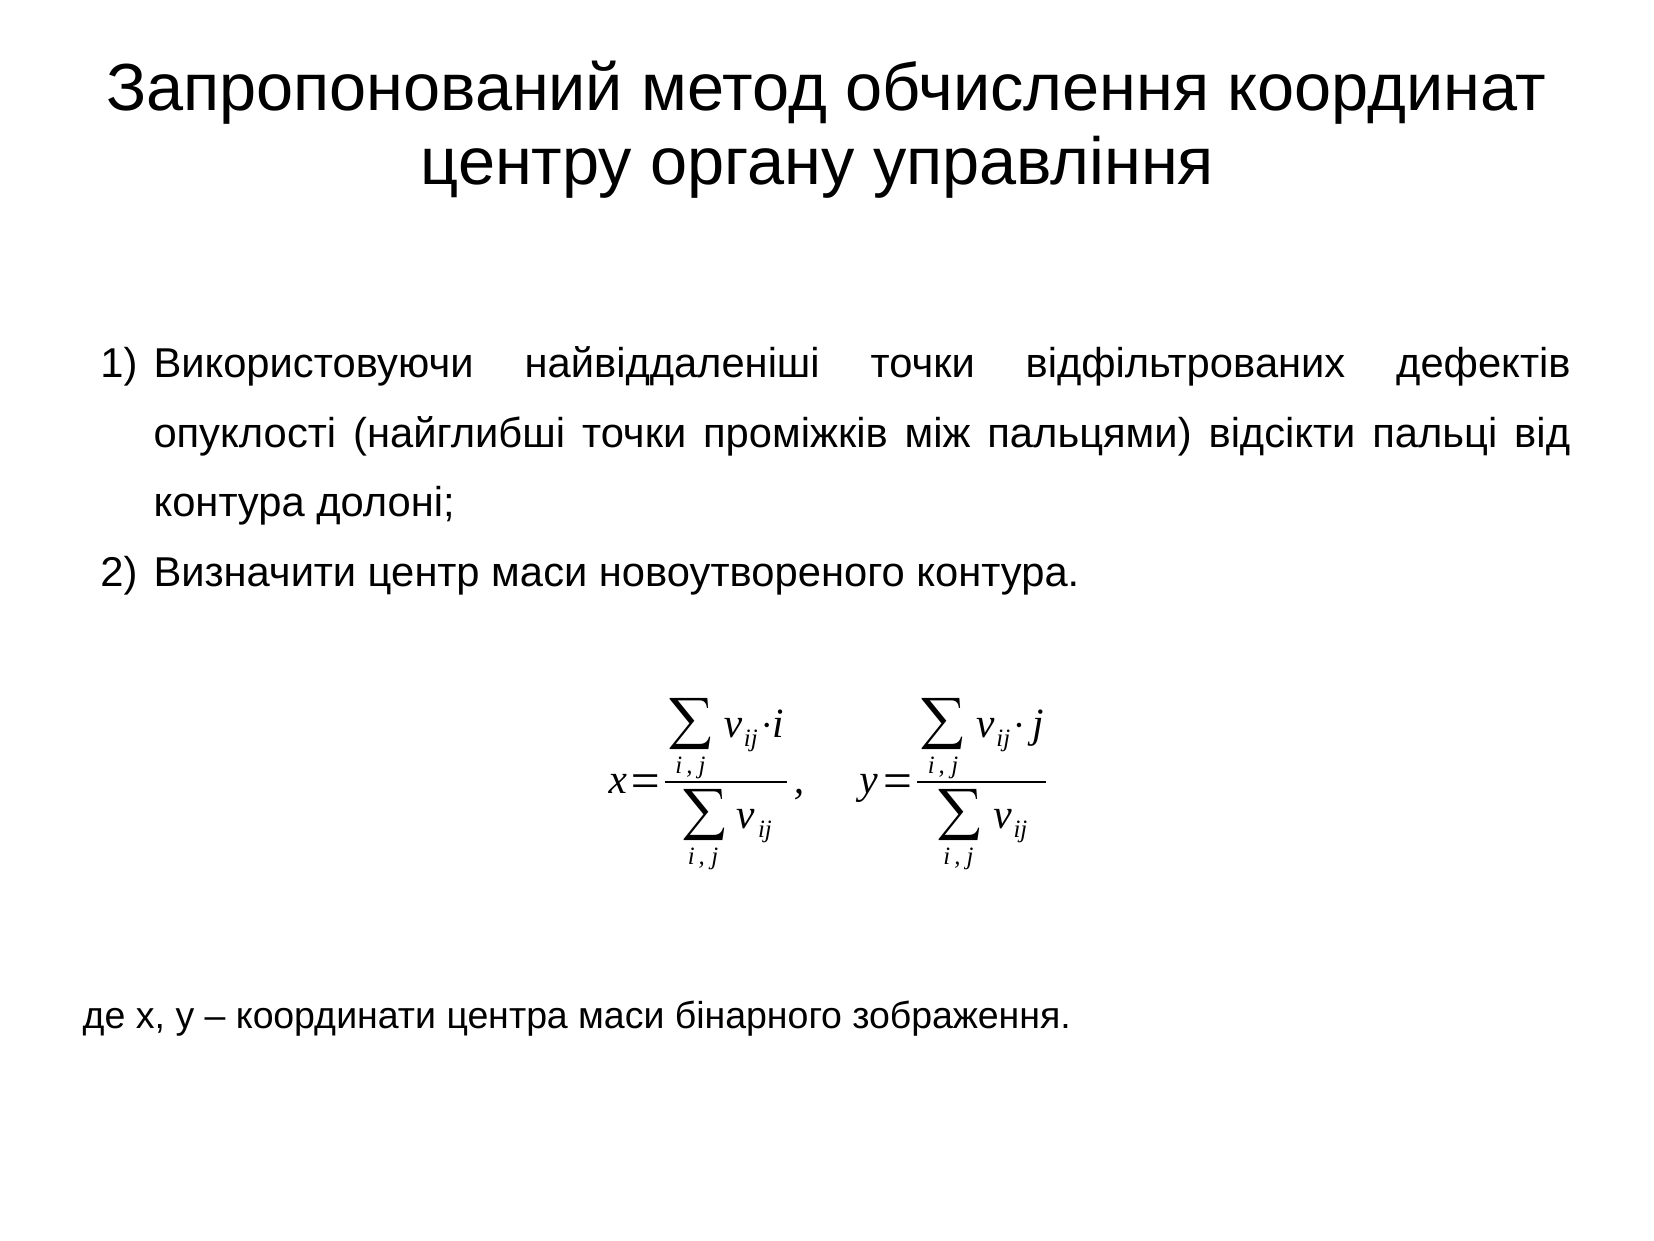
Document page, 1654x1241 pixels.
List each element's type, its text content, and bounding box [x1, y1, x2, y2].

list Використовуючи найвіддаленіші точки відфільтрованих дефектів опуклості (найглибші точки проміжків між пальцями) відсікти пальці від контура долоні; Визначити центр маси новоутвореного контура. де x, y – координати центра маси бінарного зображення. [82, 270, 1571, 1066]
chart [599, 695, 1055, 871]
title Запропонований метод обчислення координат центру органу управління [82, 49, 1571, 257]
